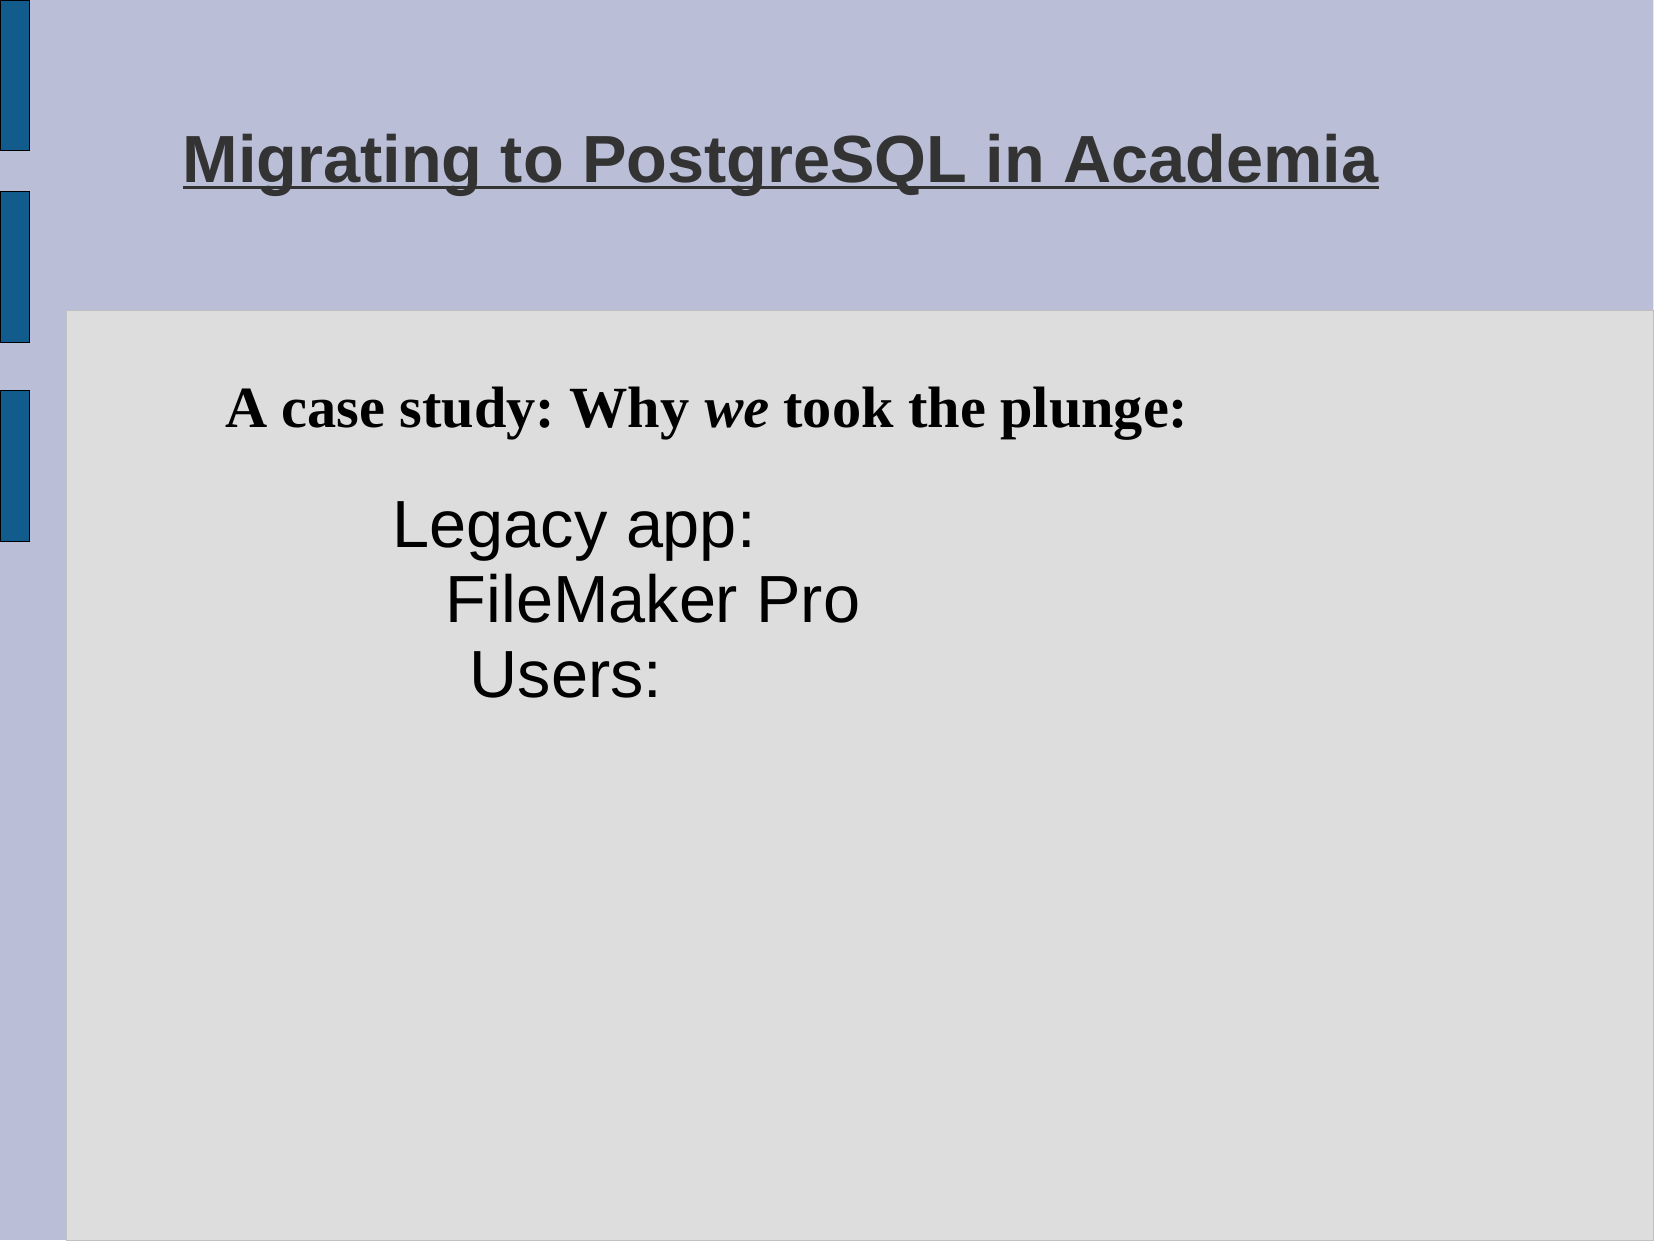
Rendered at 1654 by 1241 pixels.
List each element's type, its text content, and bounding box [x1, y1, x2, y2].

text_box A case study: Why we took the plunge: [225, 375, 1388, 441]
text_box Legacy app: FileMaker Pro Users: [375, 487, 1051, 712]
title Migrating to PostgreSQL in Academia [75, 55, 1488, 263]
